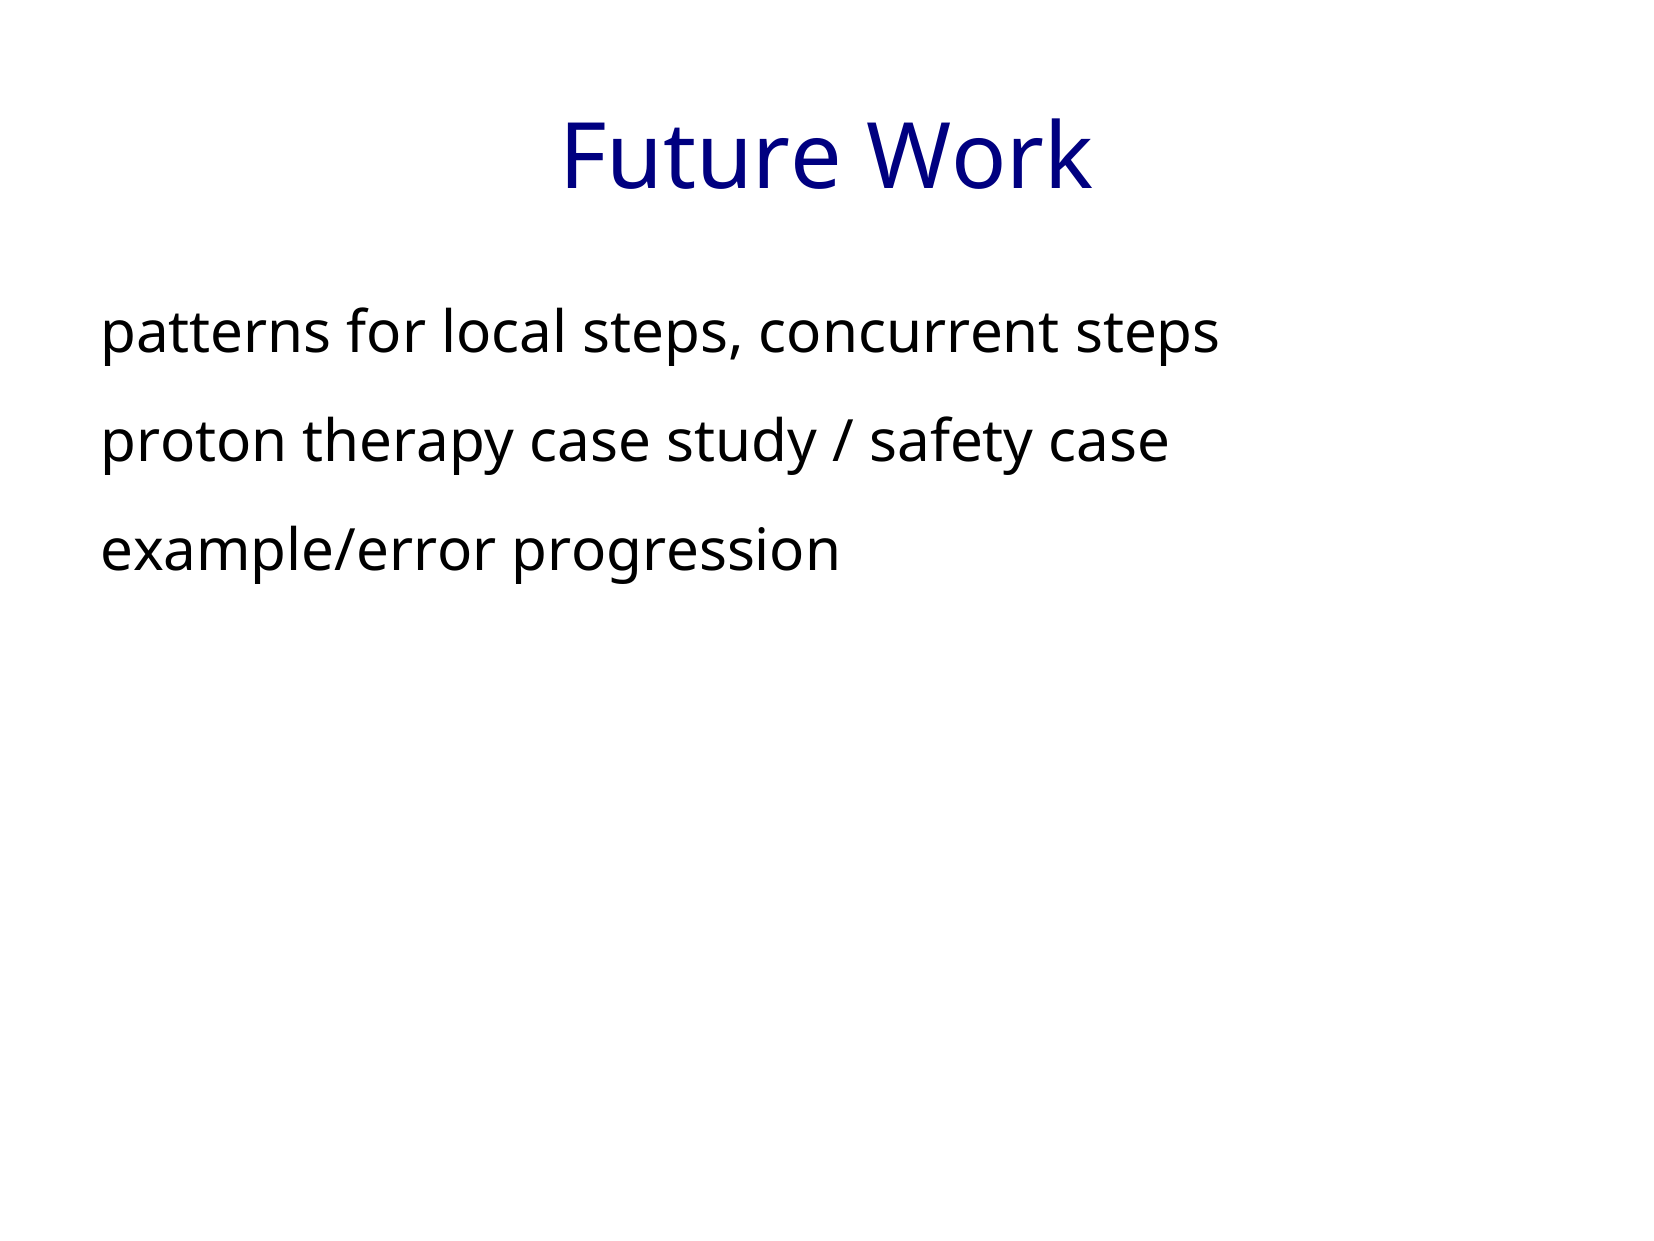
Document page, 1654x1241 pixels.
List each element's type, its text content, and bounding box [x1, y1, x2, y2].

title Future Work [82, 49, 1571, 257]
list patterns for local steps, concurrent steps proton therapy case study / safety case example/error progression [82, 290, 1571, 1109]
